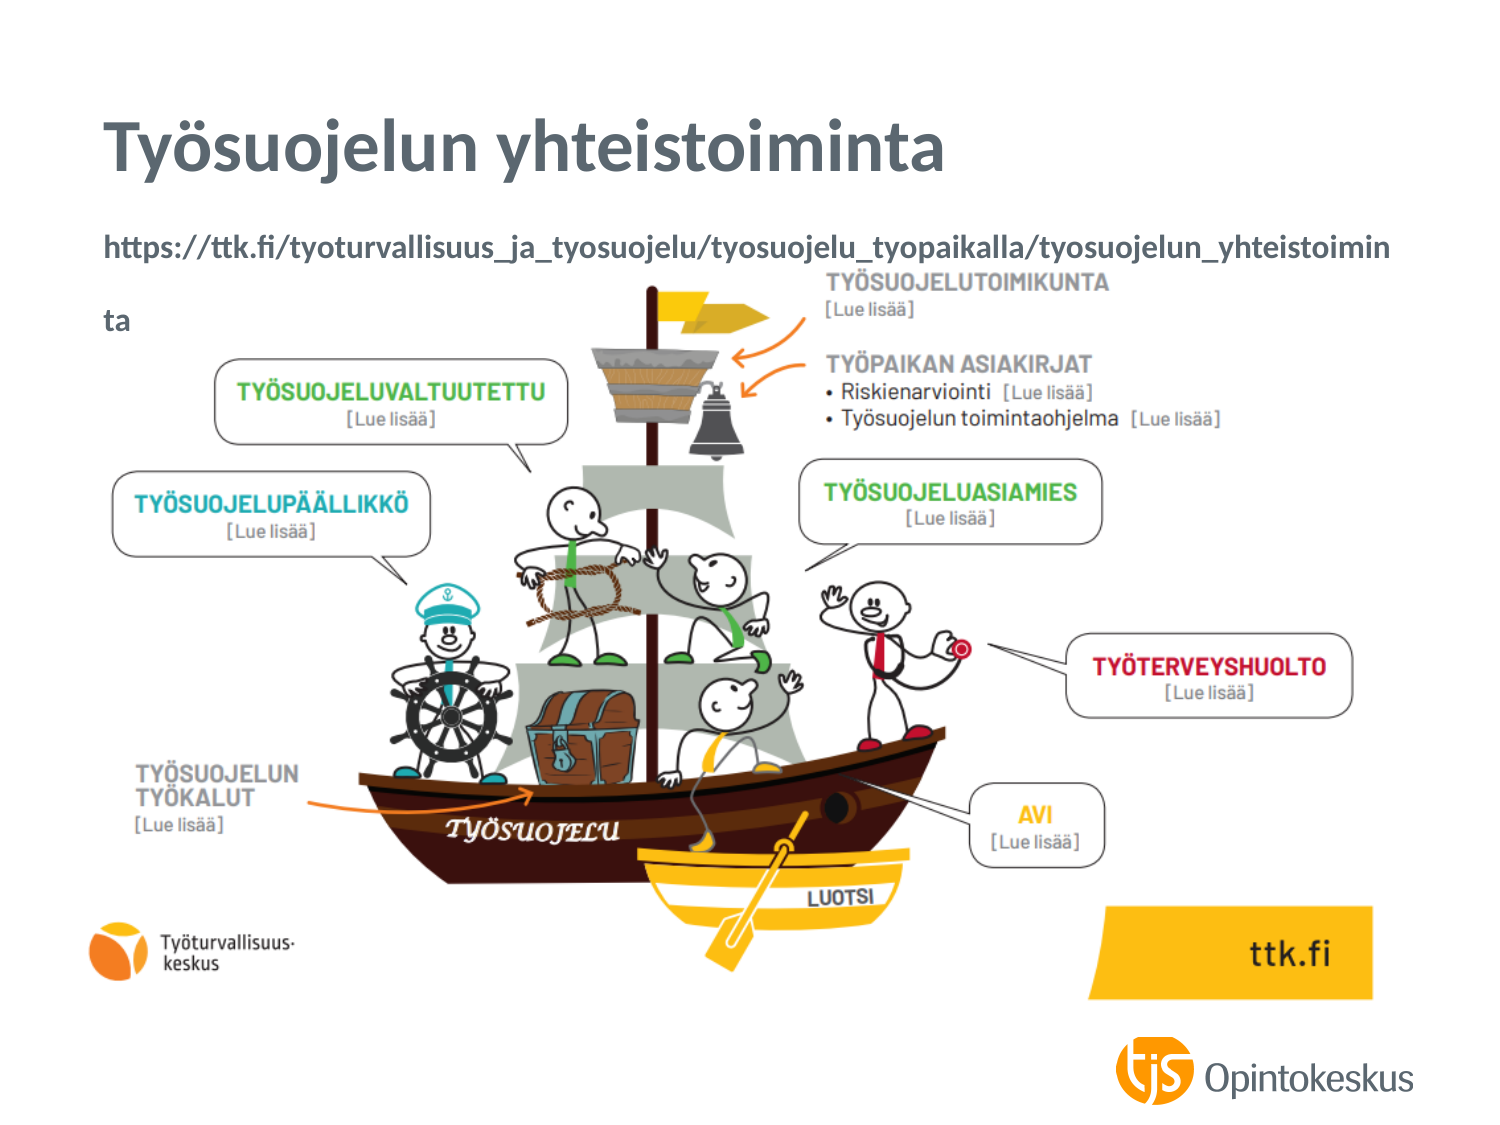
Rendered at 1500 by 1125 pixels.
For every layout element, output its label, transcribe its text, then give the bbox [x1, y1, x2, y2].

picture [32, 222, 1468, 1105]
title Työsuojelun yhteistoiminta https://ttk.fi/tyoturvallisuus_ja_tyosuojelu/tyosuojelu_tyopaikalla/tyosuojelun_yhteistoiminta [88, 88, 1412, 266]
